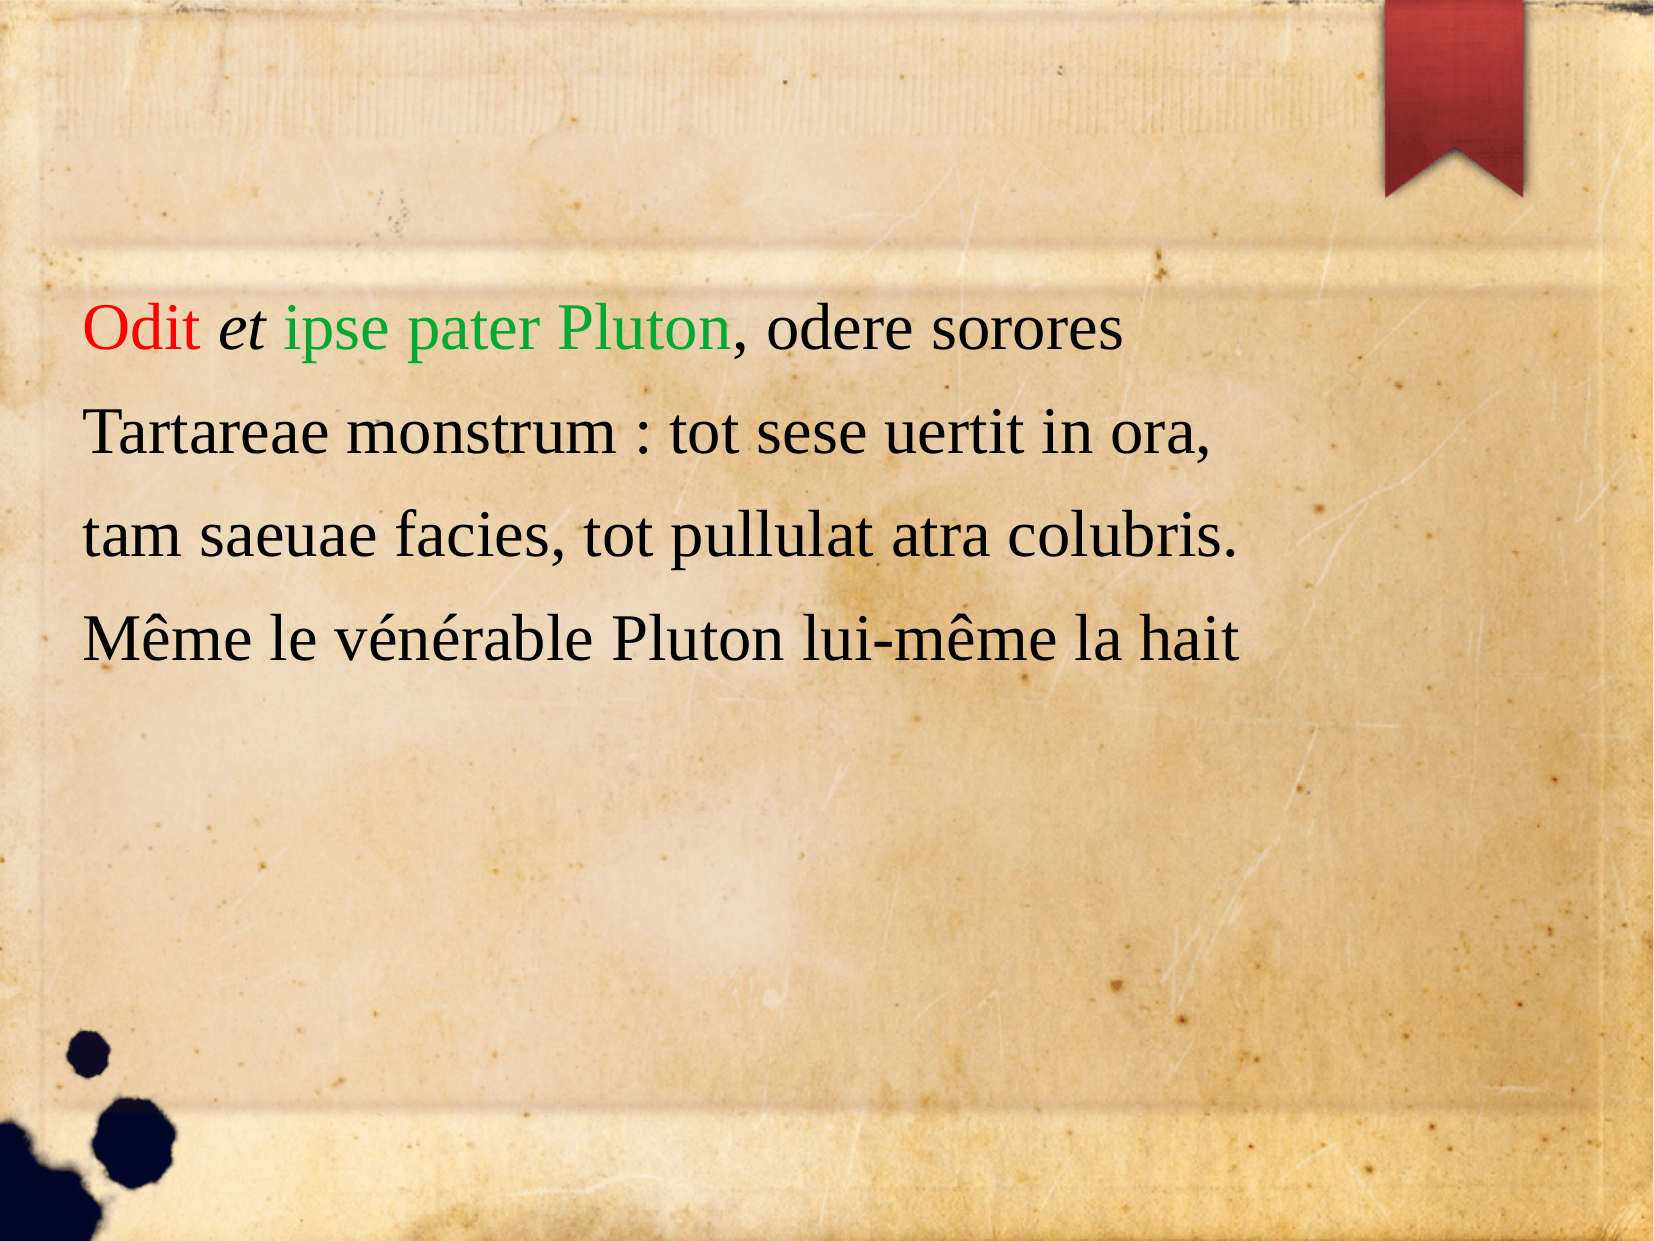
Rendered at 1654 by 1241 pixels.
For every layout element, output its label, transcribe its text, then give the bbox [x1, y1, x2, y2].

picture [0, 0, 1654, 1241]
list Odit et ipse pater Pluton, odere sorores Tartareae monstrum : tot sese uertit in ora, tam saeuae facies, tot pullulat atra colubris. Même le vénérable Pluton lui-même la hait [82, 290, 1538, 1010]
